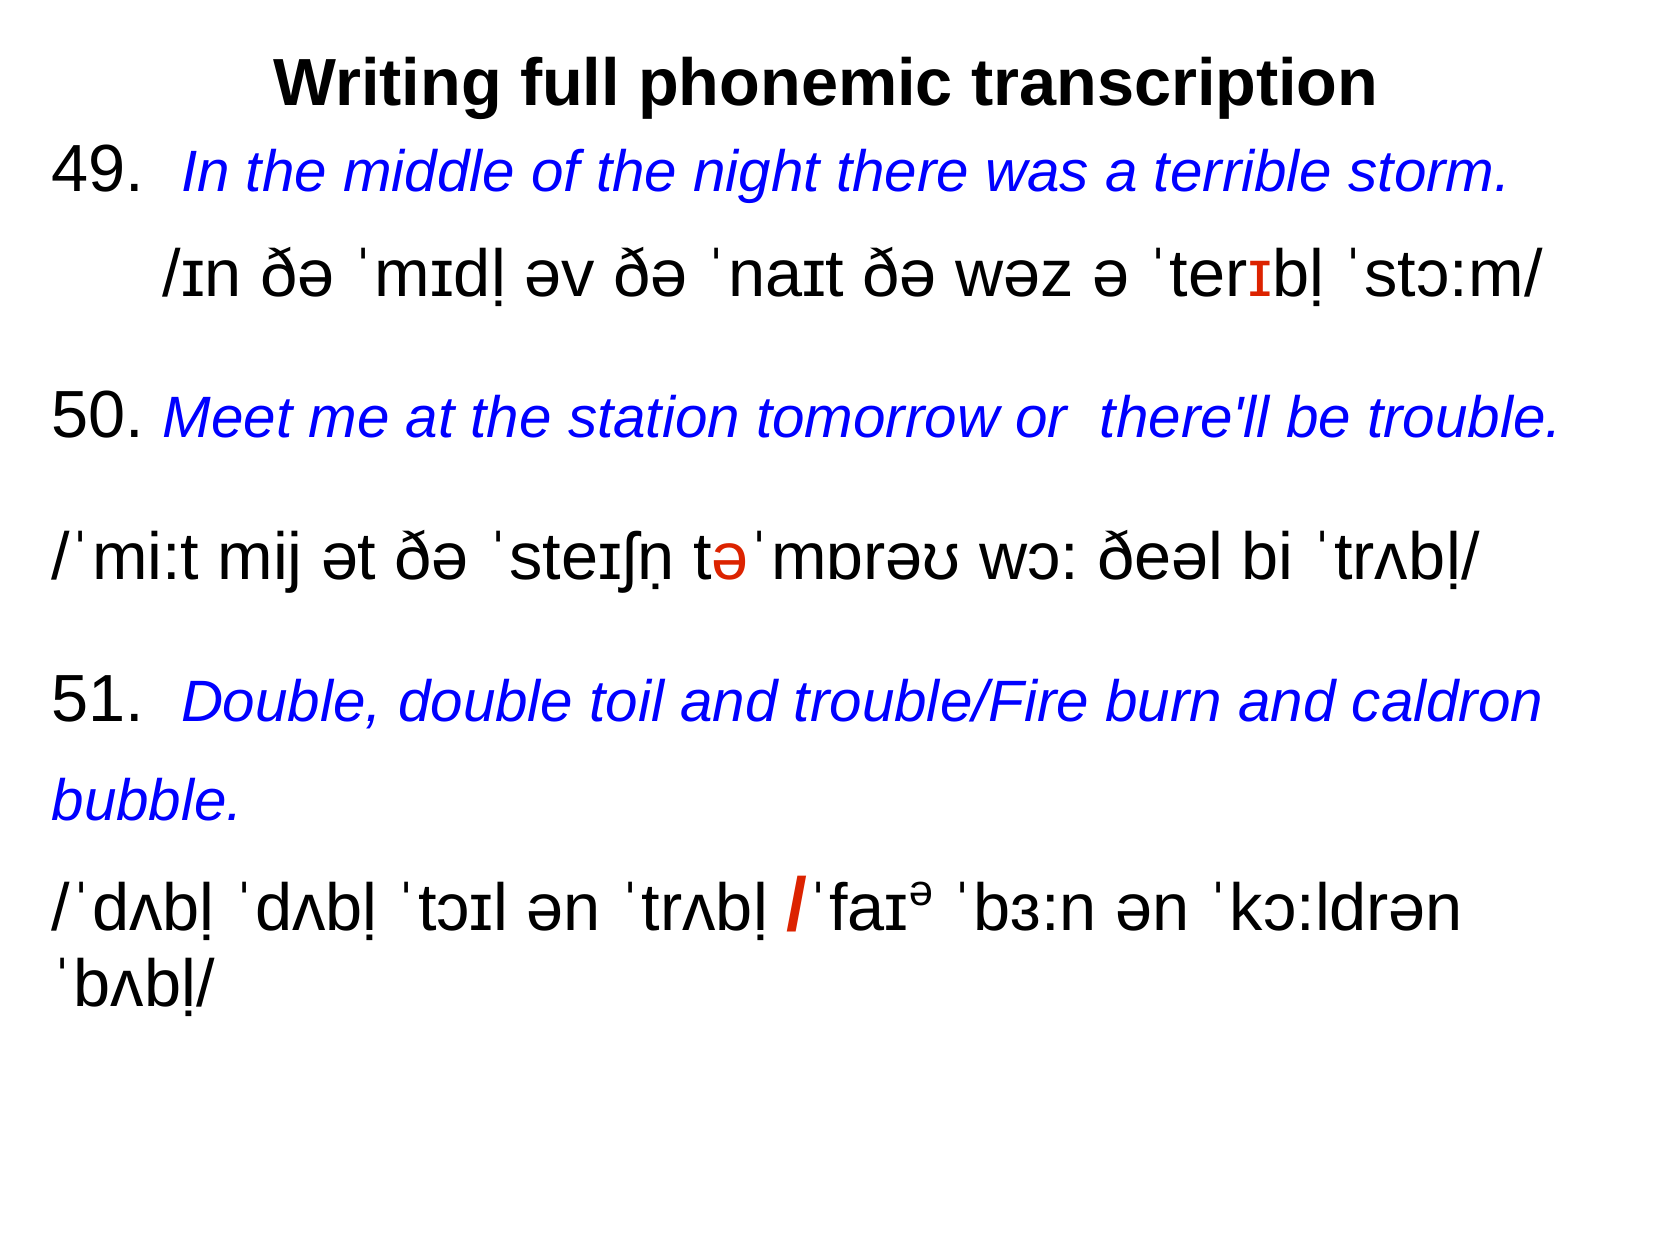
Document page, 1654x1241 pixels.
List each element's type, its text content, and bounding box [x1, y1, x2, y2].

list 49. In the middle of the night there was a terrible storm. /ɪn ðə ˈmɪdḷ əv ðə ˈnaɪt ðə wəz ə ˈterɪbḷ ˈstɔ:m/ 50. Meet me at the station tomorrow or there'll be trouble. /ˈmi:t mij ət ðə ˈsteɪʃṇ təˈmɒrəʊ wɔ: ðeəl bi ˈtrʌbḷ/ 51. Double, double toil and trouble/Fire burn and caldron bubble. /ˈdʌbḷ ˈdʌbḷ ˈtɔɪl ən ˈtrʌbḷ /ˈfaɪə ˈbɜ:n ən ˈkɔ:ldrən ˈbʌbḷ/ [51, 131, 1595, 1190]
title Writing full phonemic transcription [82, 0, 1571, 131]
